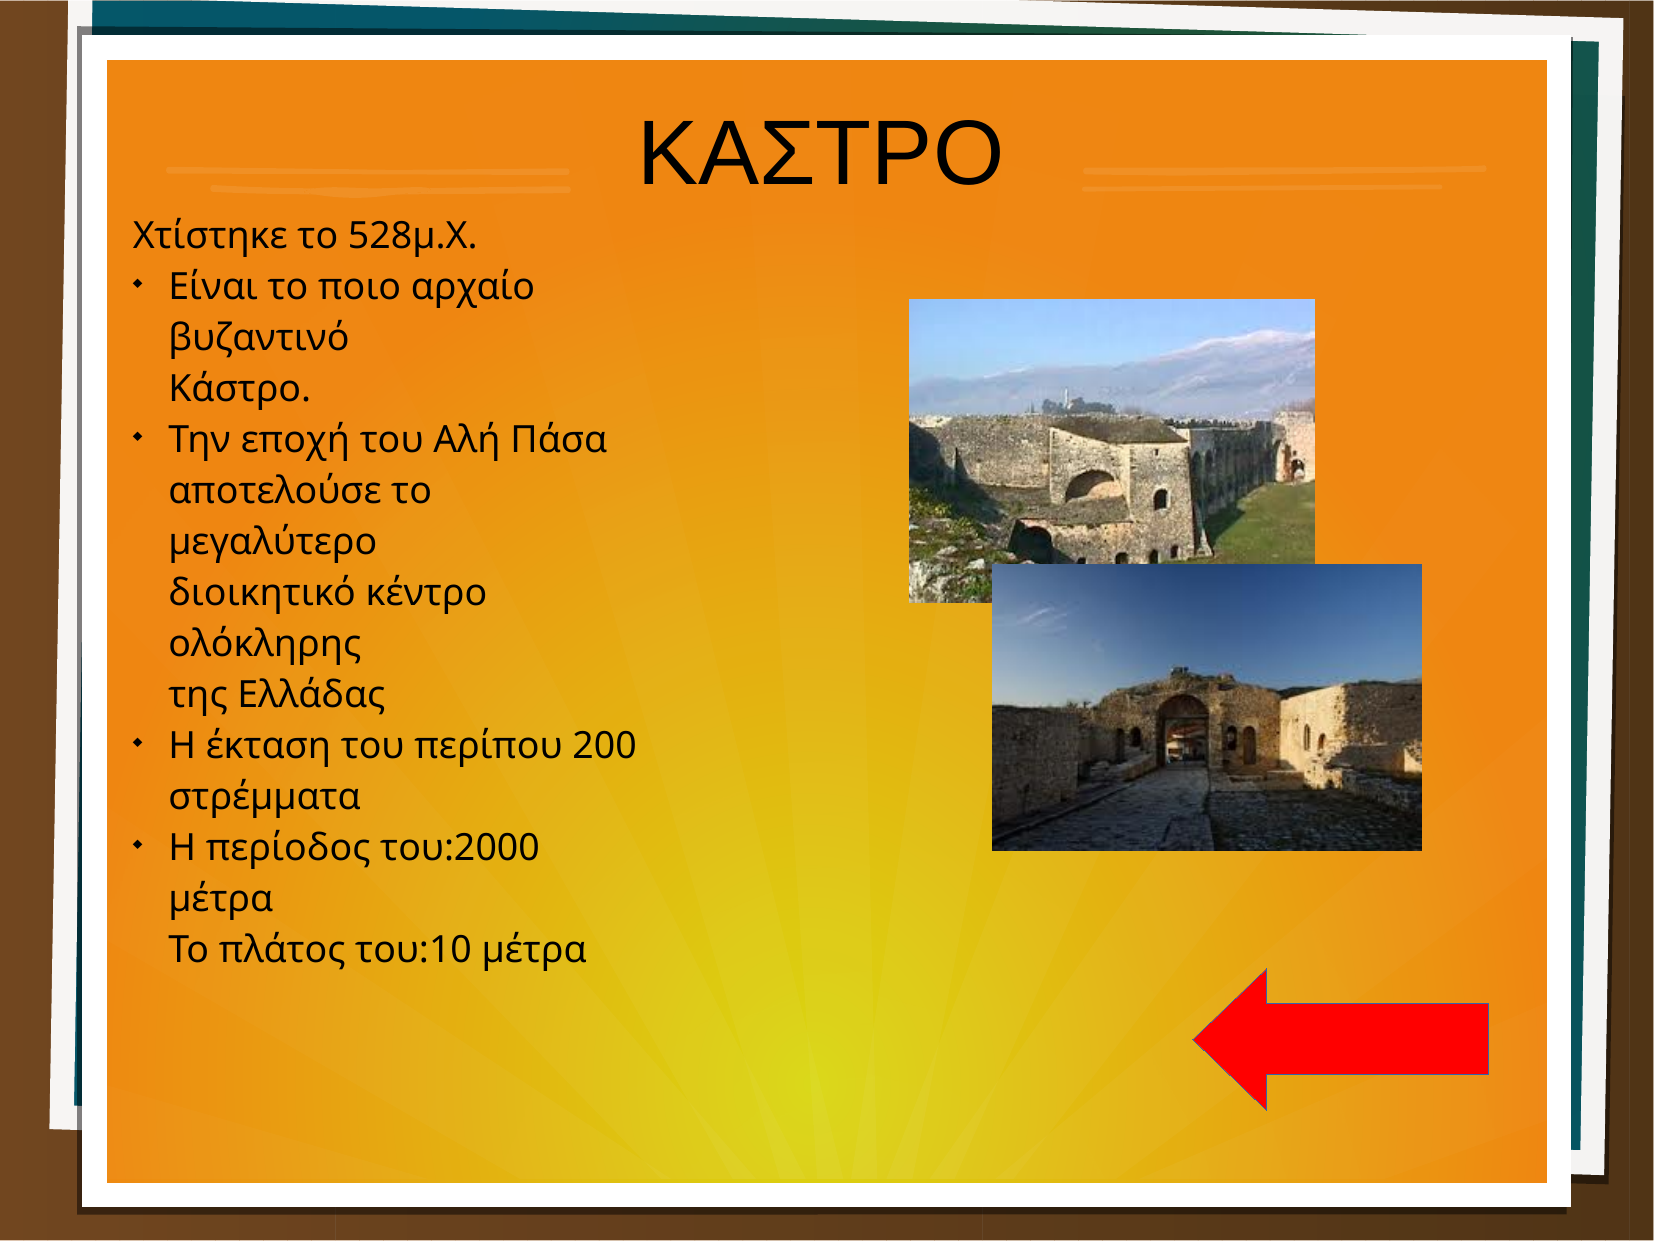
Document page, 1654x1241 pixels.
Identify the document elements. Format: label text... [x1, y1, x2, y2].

text_box [1192, 968, 1489, 1111]
picture [909, 299, 1422, 851]
title ΚΑΣΤΡΟ [259, 49, 779, 257]
list Χτίστηκε το 528μ.Χ. Είναι το ￀ιο [779, 0, 1654, 306]
text_box Χτίστηκε το 528μ.Χ. Είναι το ποιο αρχαίο βυζαντινό Κάστρο. Την εποχή του Αλή Πάσα αποτελούσε το μεγαλύτερο διοικητικό κέντρο ολόκληρης της Ελλάδας Η έκταση του περίπου 200 στρέμματα Η περίοδος του:2000 μέτρα Το πλάτος του:10 μέτρα [118, 200, 662, 1175]
